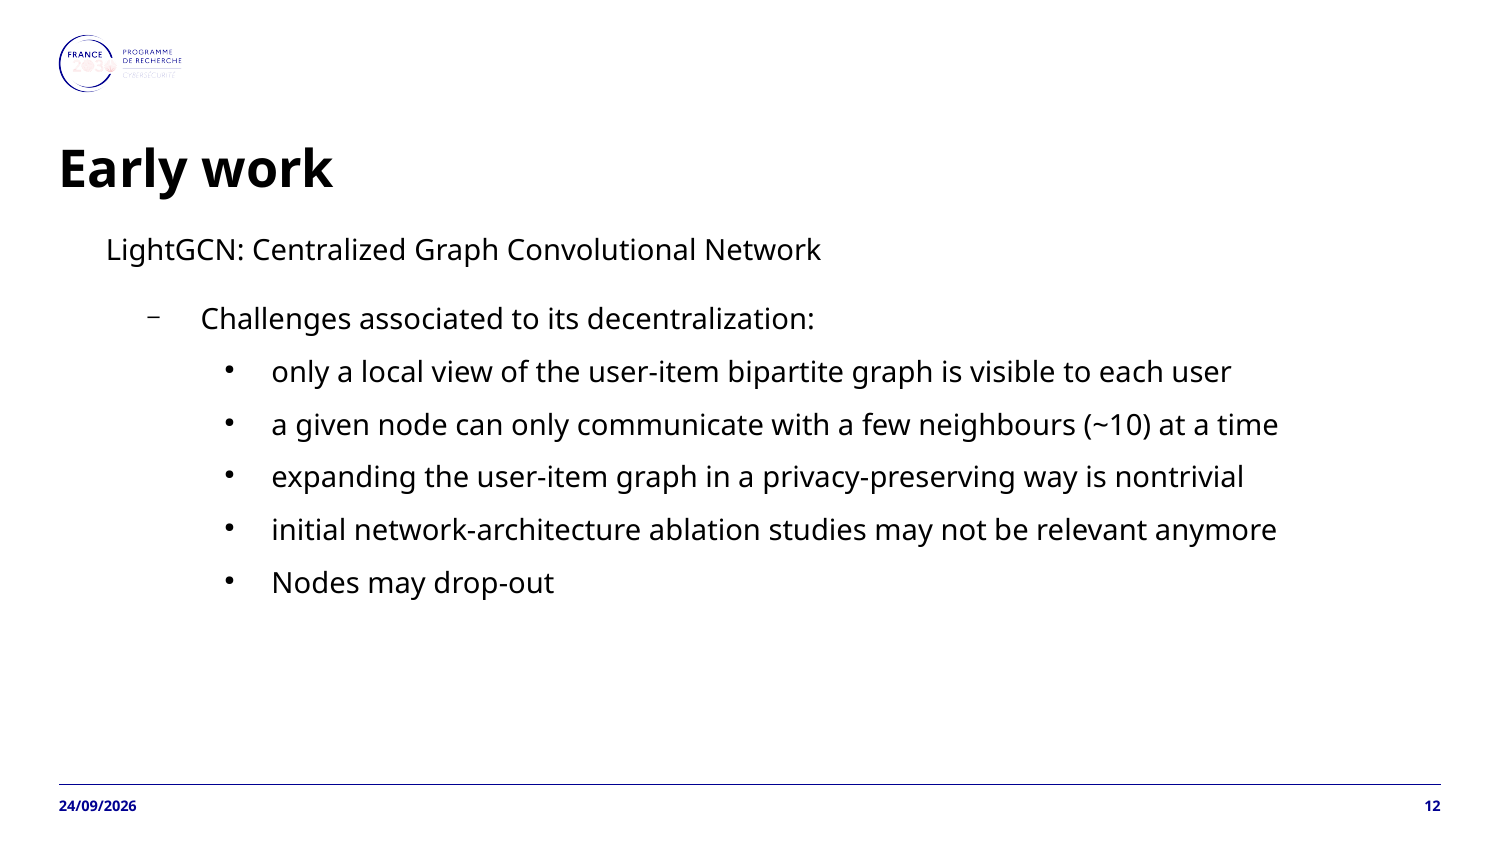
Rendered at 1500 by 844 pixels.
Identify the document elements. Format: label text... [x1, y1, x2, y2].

slide_number 23 [1364, 784, 1441, 830]
title Early work [59, 142, 1441, 231]
list LightGCN: Centralized Graph Convolutional Network Challenges associated to its decentralization: only a local view of the user-item bipartite graph is visible to each user a given node can only communicate with a few neighbours (~10) at a time expanding the user-item graph in a privacy-preserving way is nontrivial initial network-architecture ablation studies may not be relevant anymore Nodes may drop-out [58, 231, 1441, 675]
picture [46, 22, 194, 105]
slide_number 26/01/2024 [59, 784, 260, 830]
